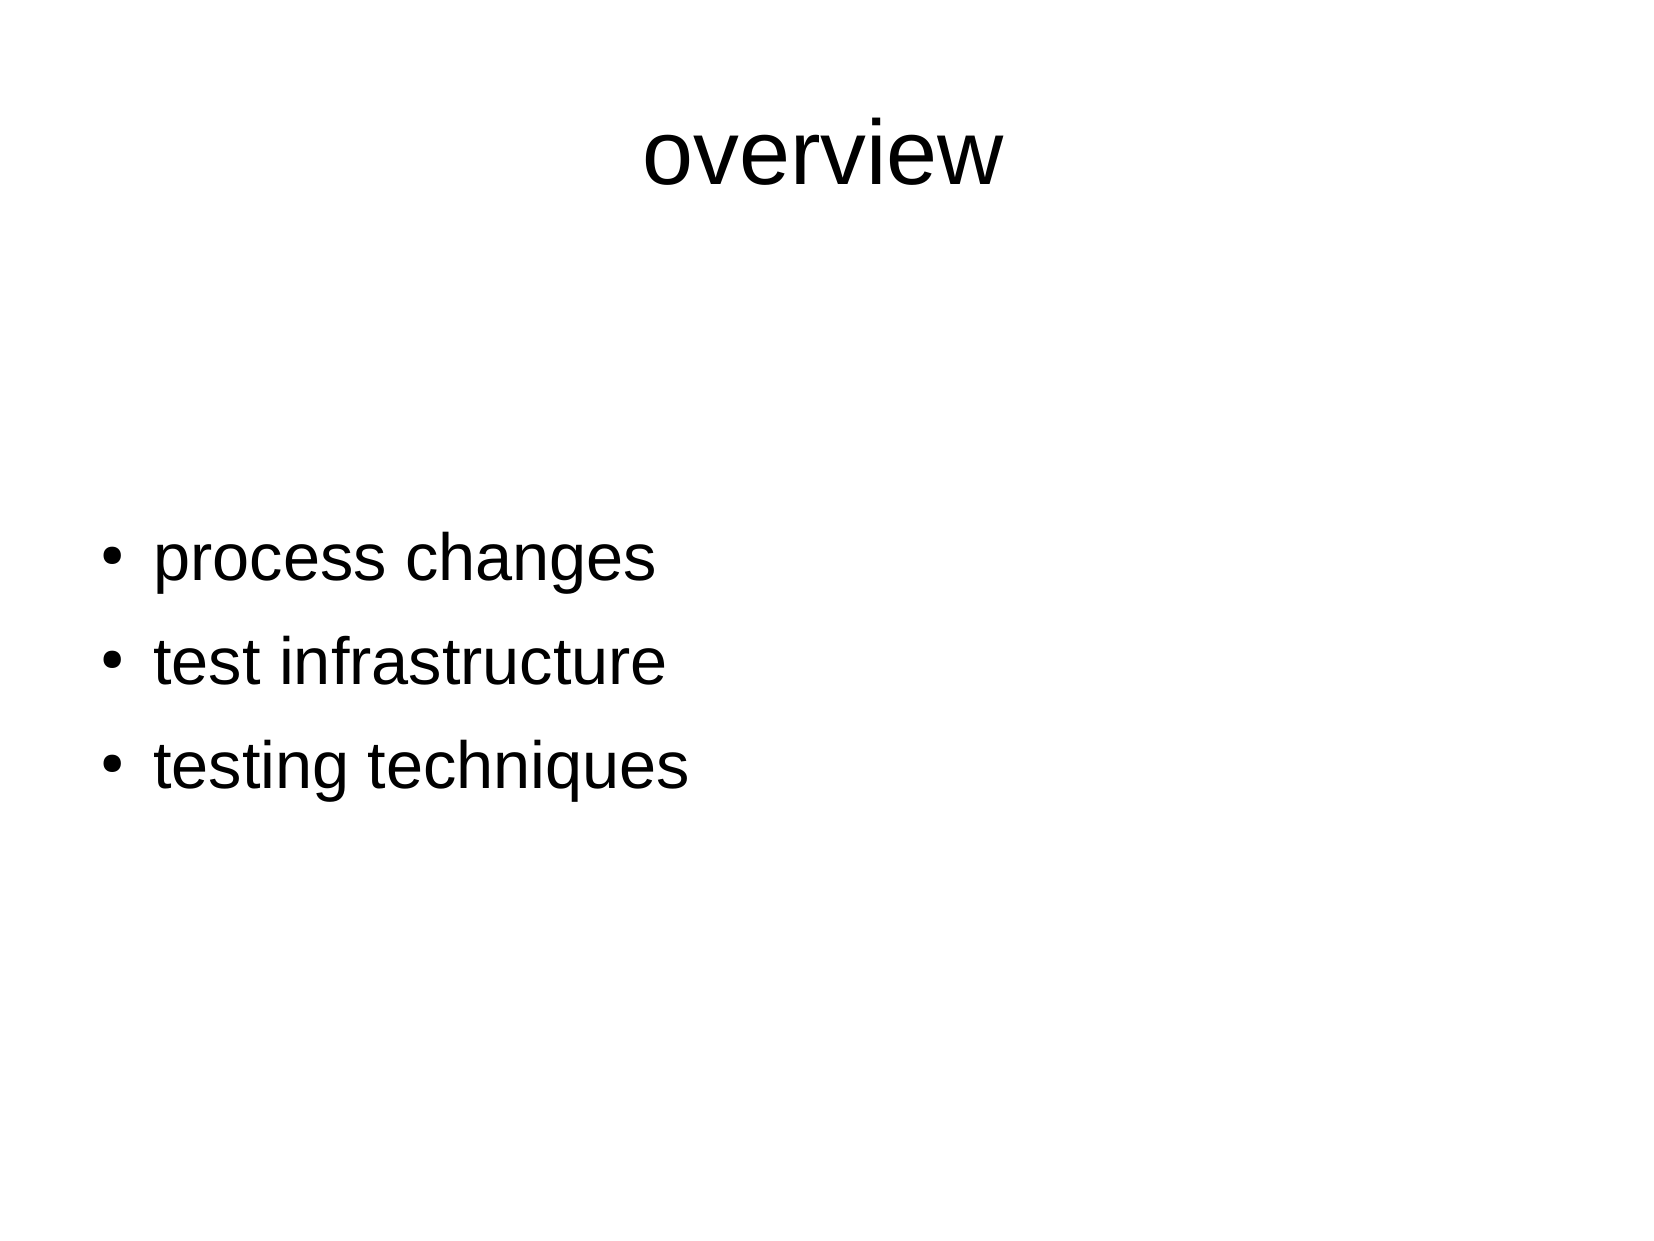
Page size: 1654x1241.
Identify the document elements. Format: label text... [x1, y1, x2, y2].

list process changes test infrastructure testing techniques [82, 519, 1571, 1109]
title overview [82, 49, 1571, 257]
